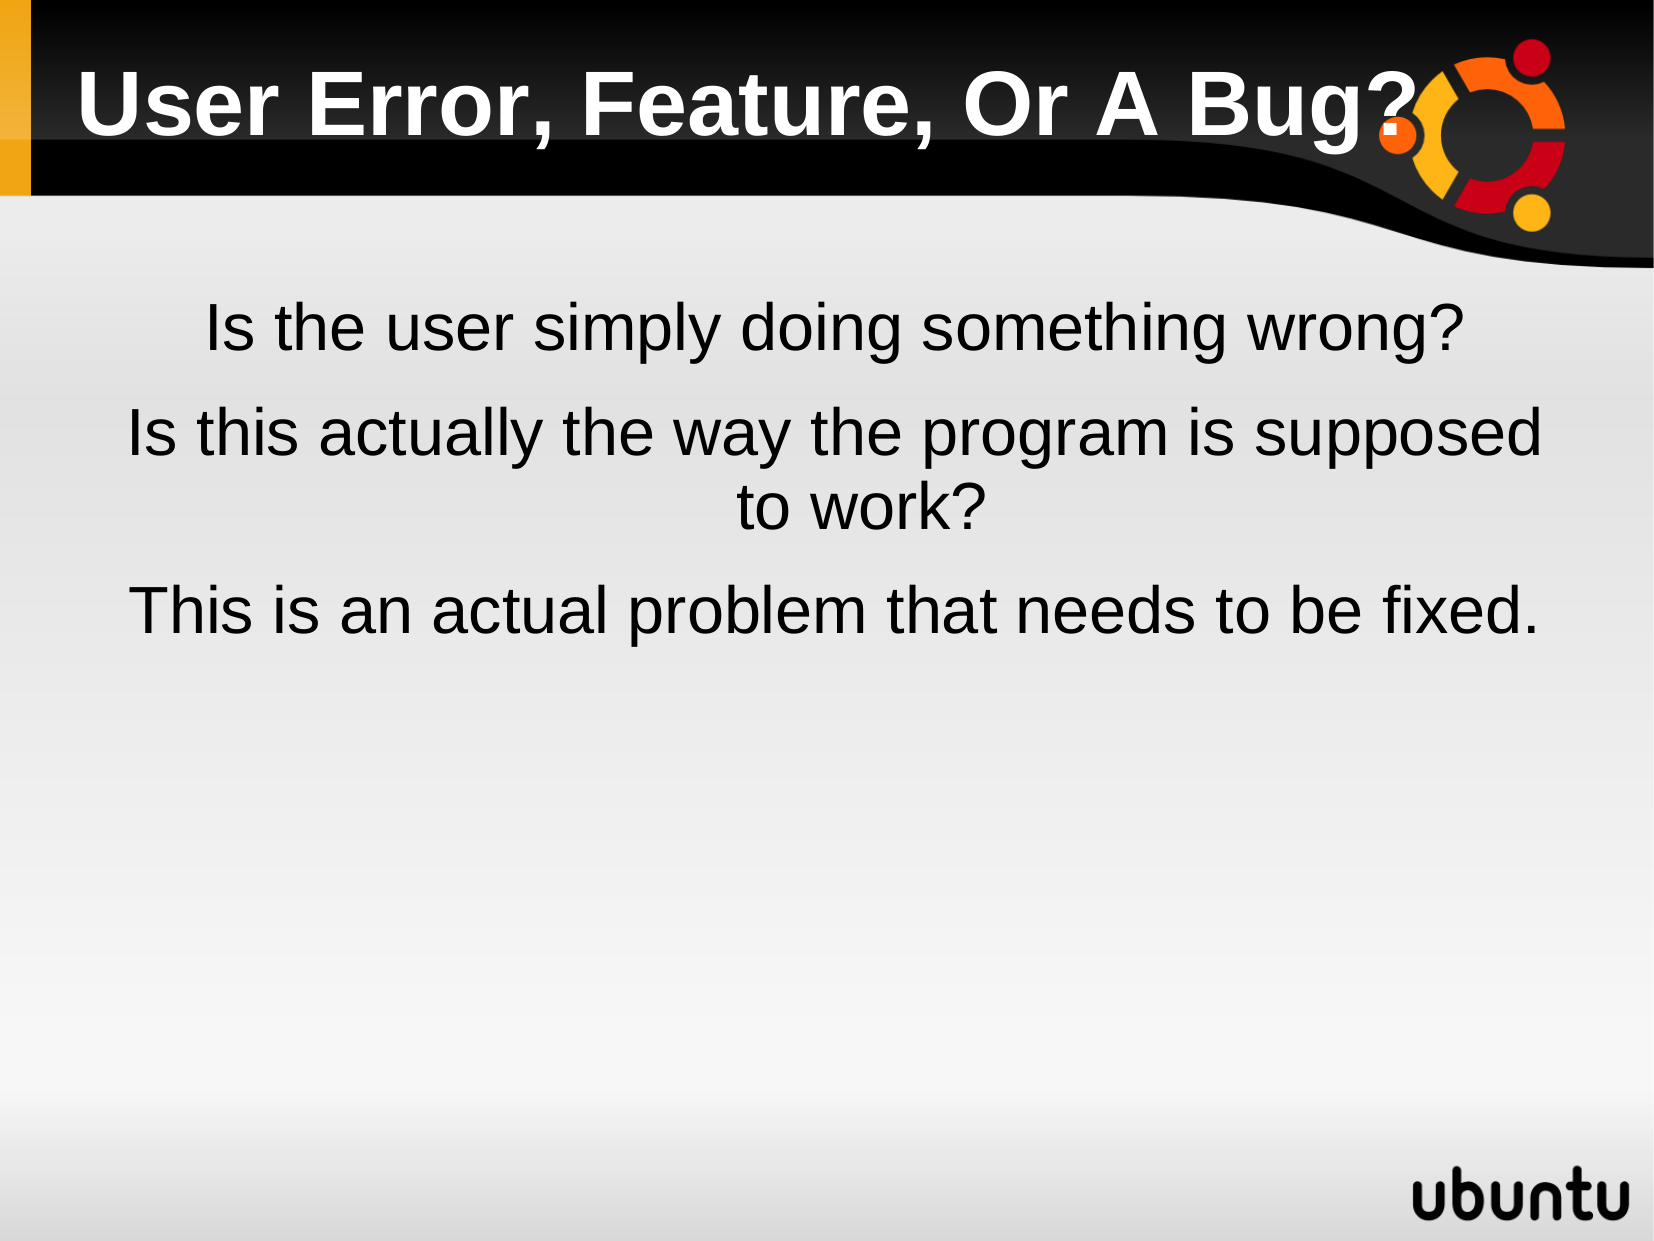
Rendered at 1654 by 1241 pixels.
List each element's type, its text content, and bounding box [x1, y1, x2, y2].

picture [0, 0, 1654, 1241]
title User Error, Feature, Or A Bug? [76, 7, 1565, 200]
list Is the user simply doing something wrong? Is this actually the way the program is supposed to work? This is an actual problem that needs to be fixed. [82, 290, 1571, 1094]
